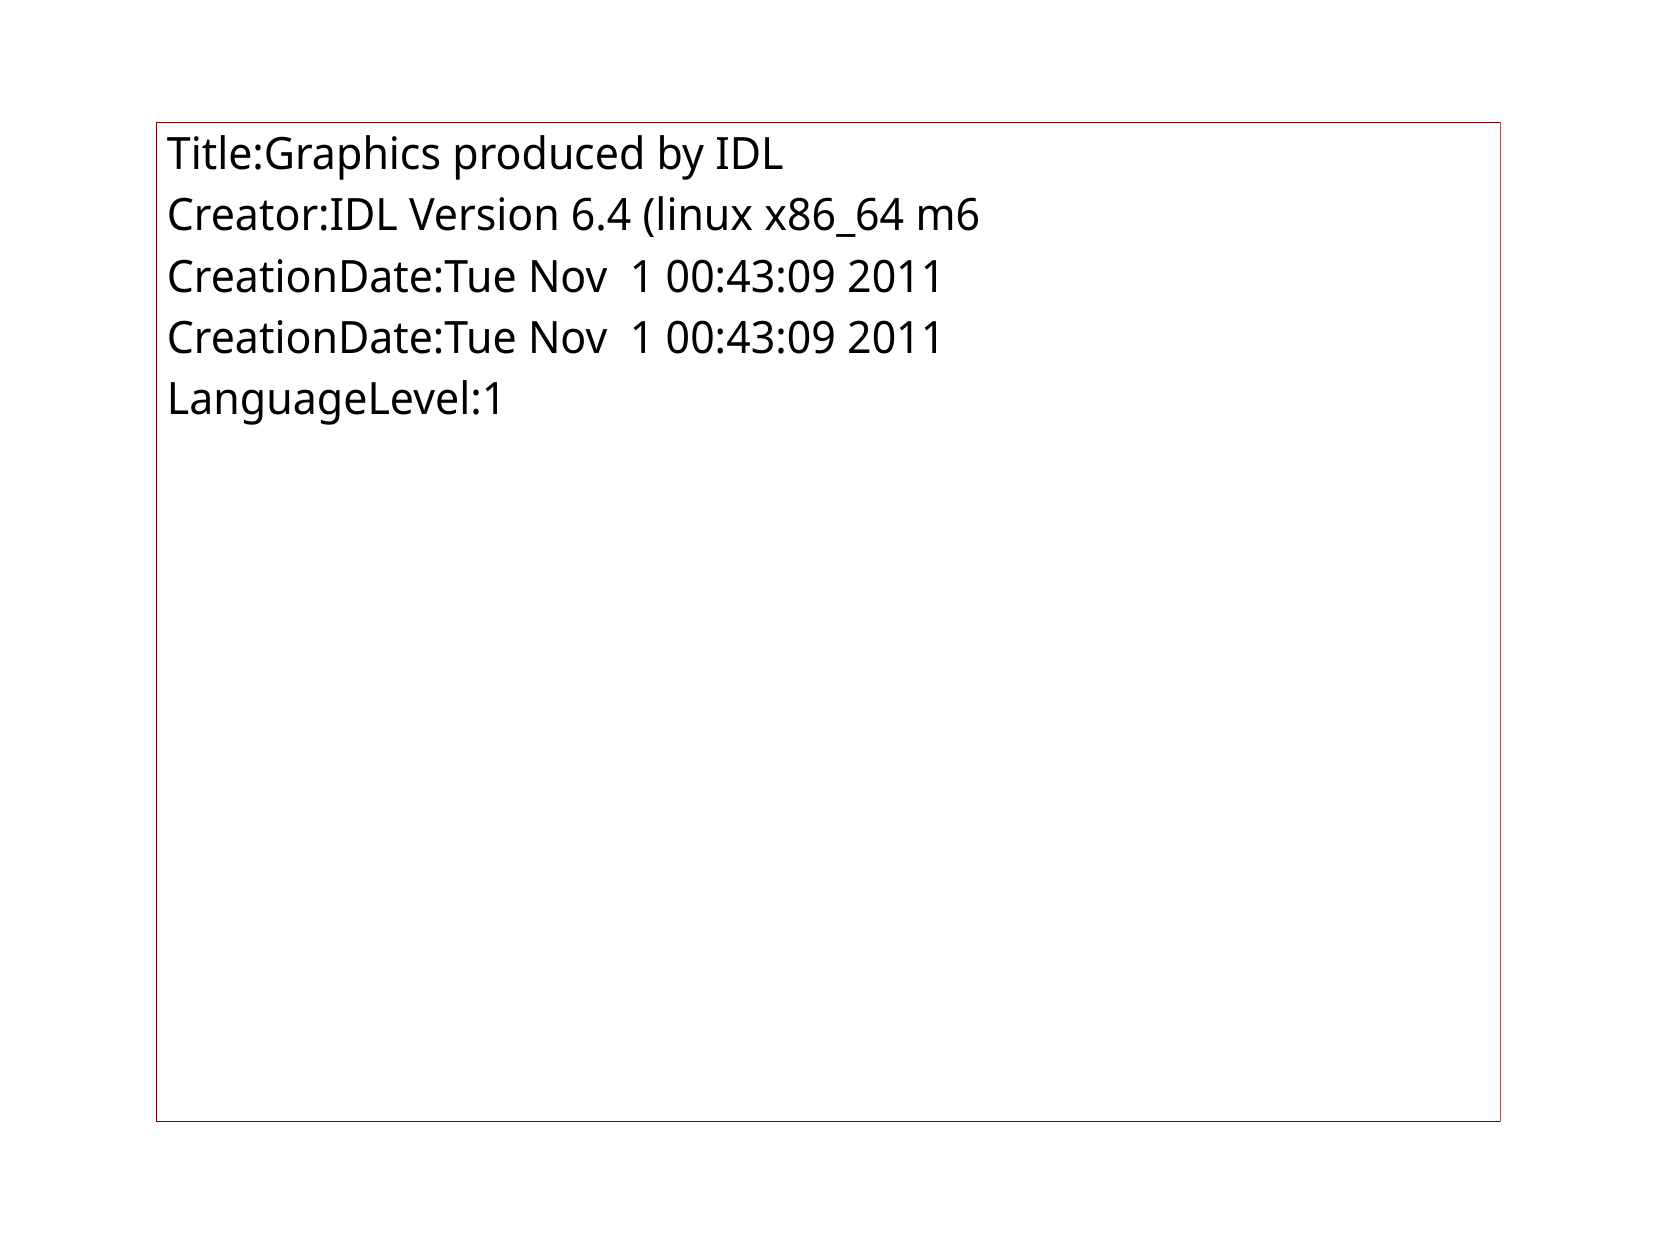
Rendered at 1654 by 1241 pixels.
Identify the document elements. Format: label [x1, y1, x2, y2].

picture [153, 119, 1501, 1122]
